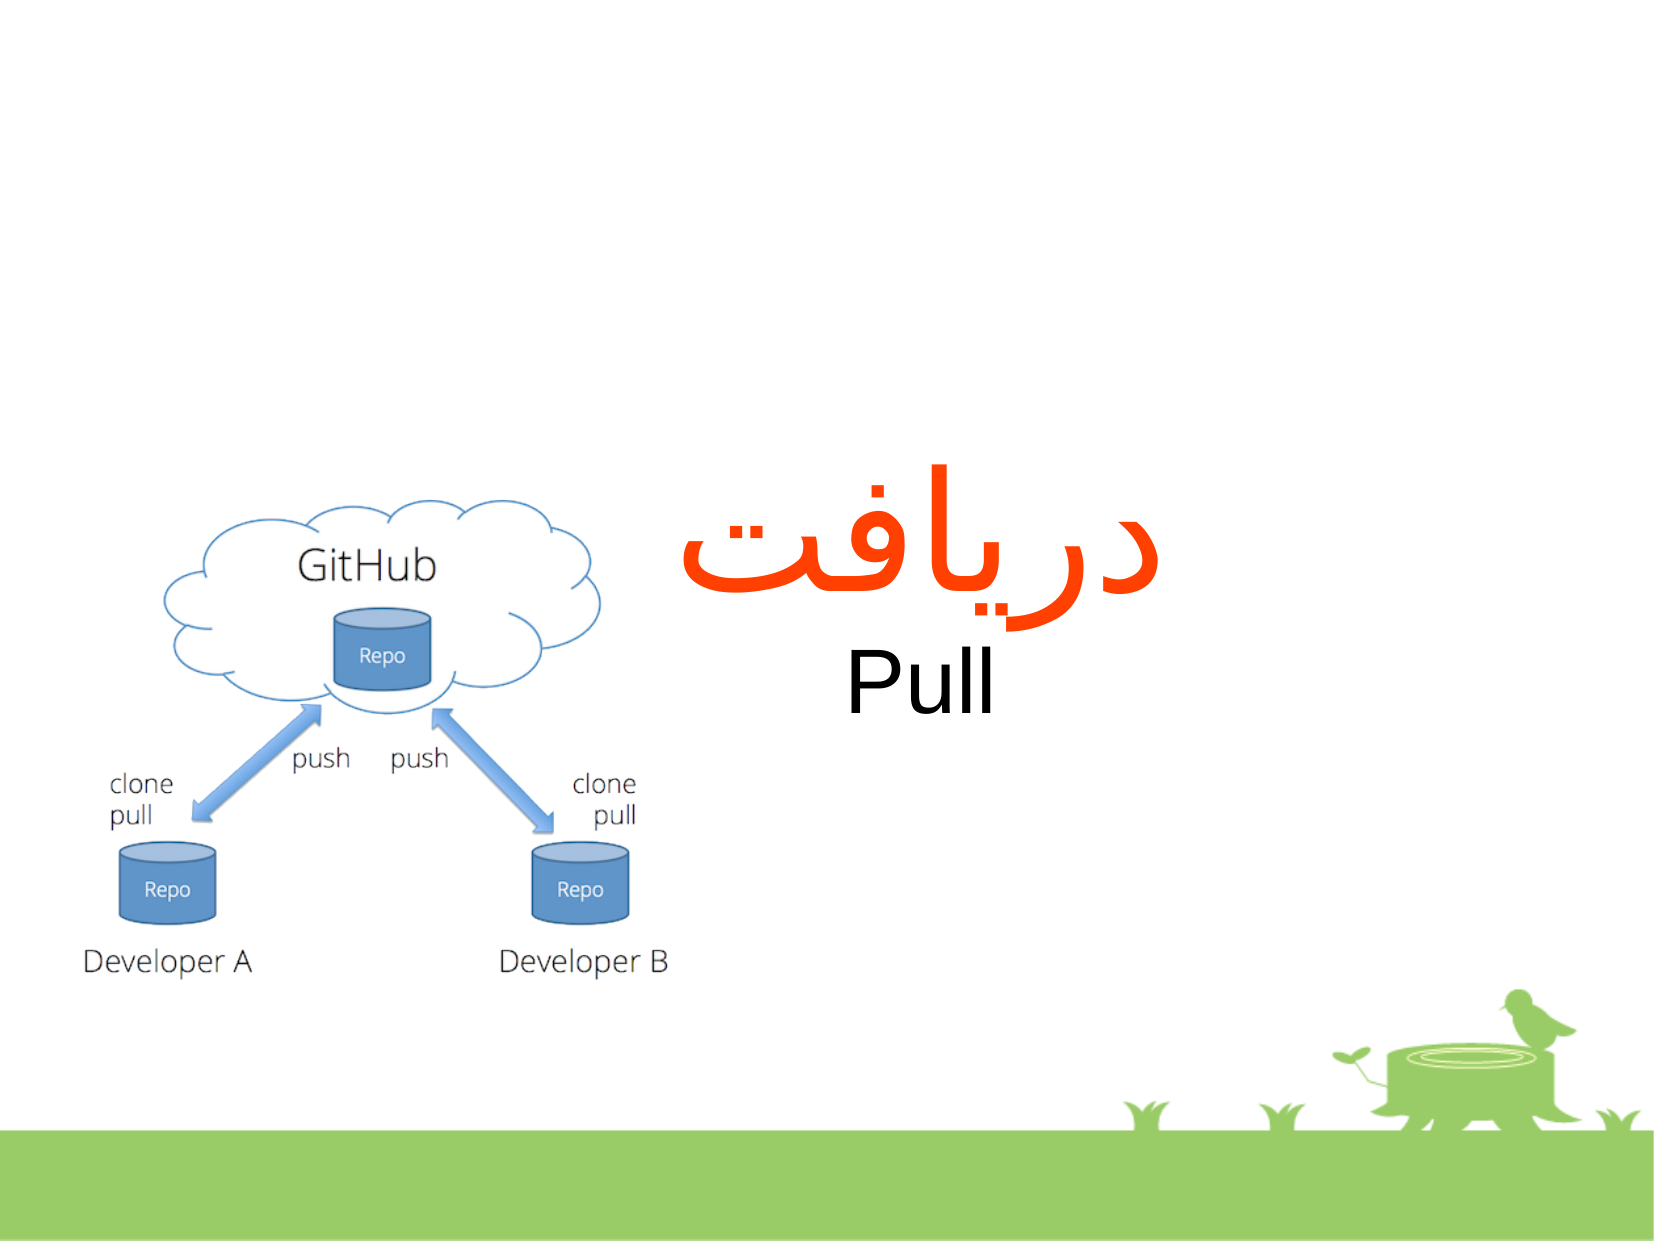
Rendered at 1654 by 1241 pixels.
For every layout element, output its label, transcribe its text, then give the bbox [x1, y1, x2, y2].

picture [0, 0, 1654, 1241]
title دریافت Pull [176, 420, 1654, 750]
